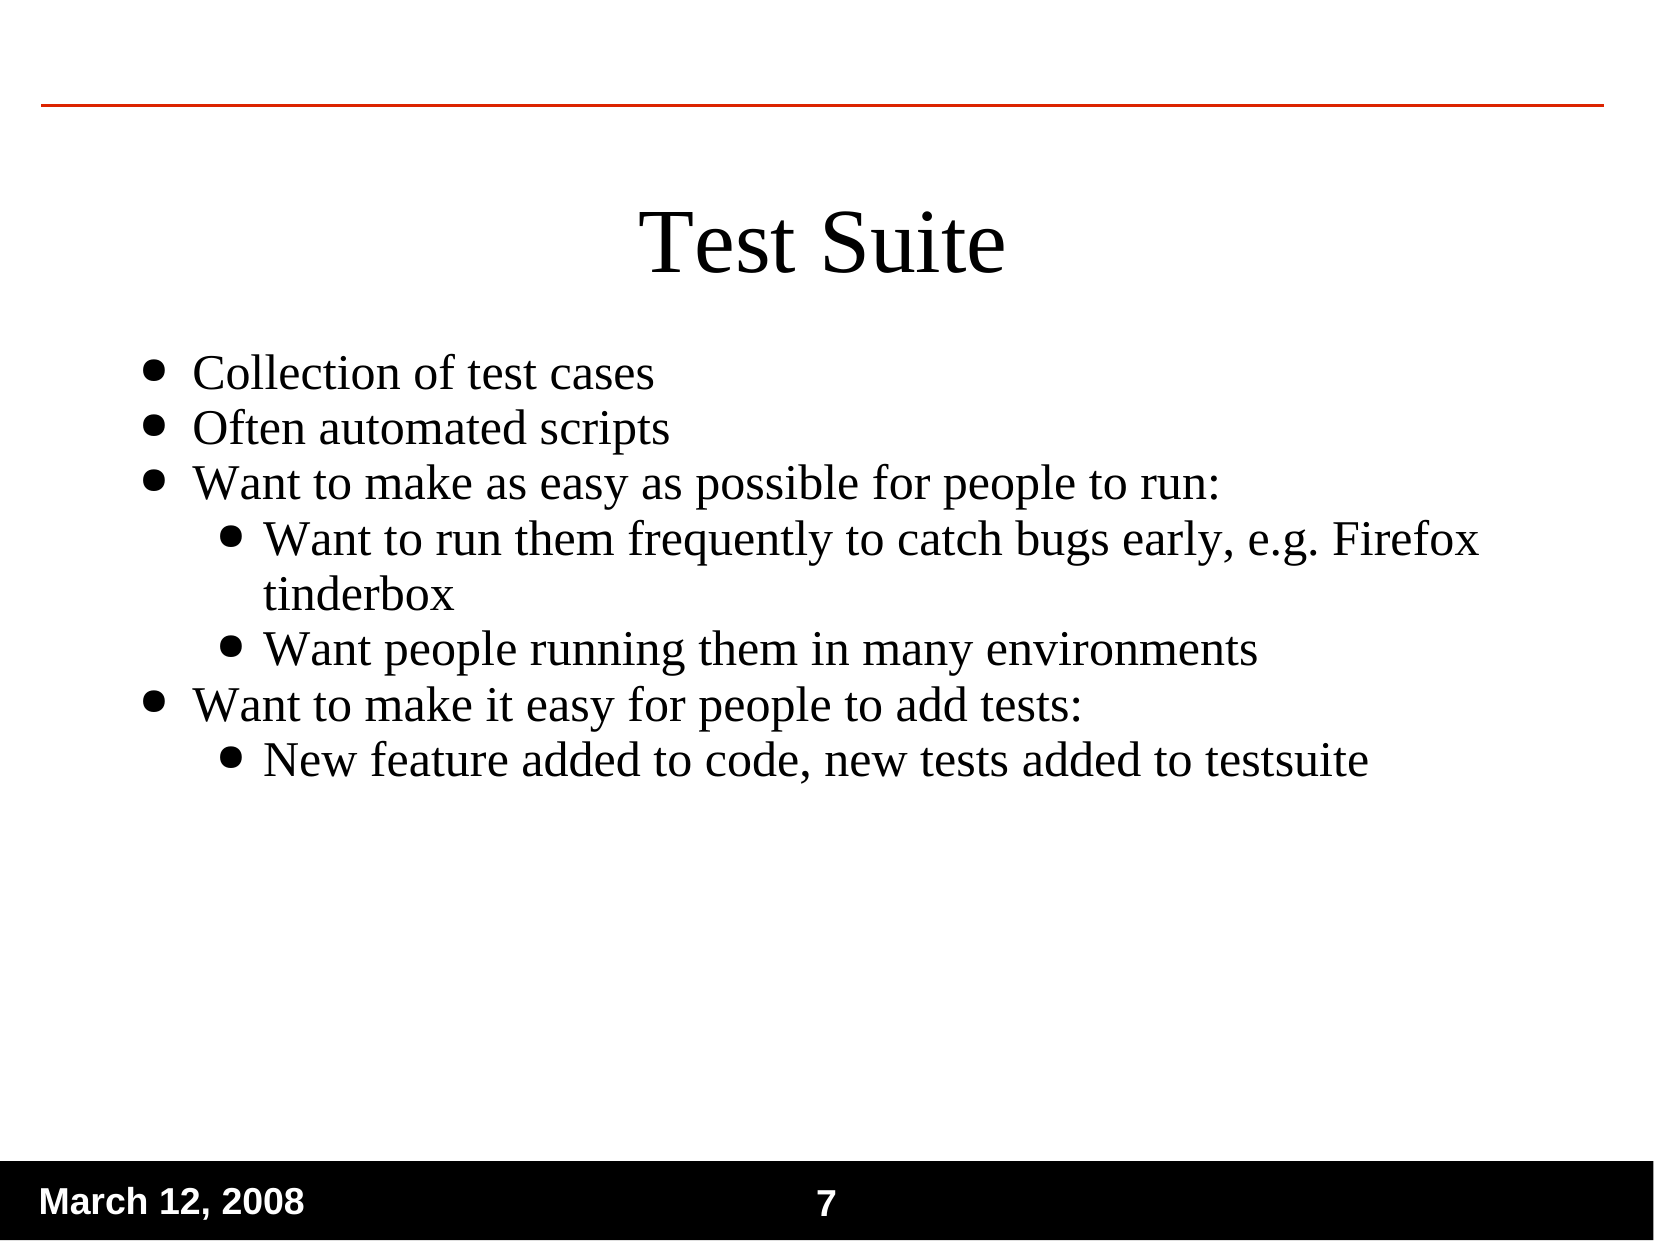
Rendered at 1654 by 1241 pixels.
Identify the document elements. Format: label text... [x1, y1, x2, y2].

title Test Suite [117, 137, 1530, 346]
list Collection of test cases Often automated scripts Want to make as easy as possible for people to run: Want to run them frequently to catch bugs early, e.g. Firefox tinderbox Want people running them in many environments Want to make it easy for people to add tests: New feature added to code, new tests added to testsuite [121, 344, 1534, 1127]
